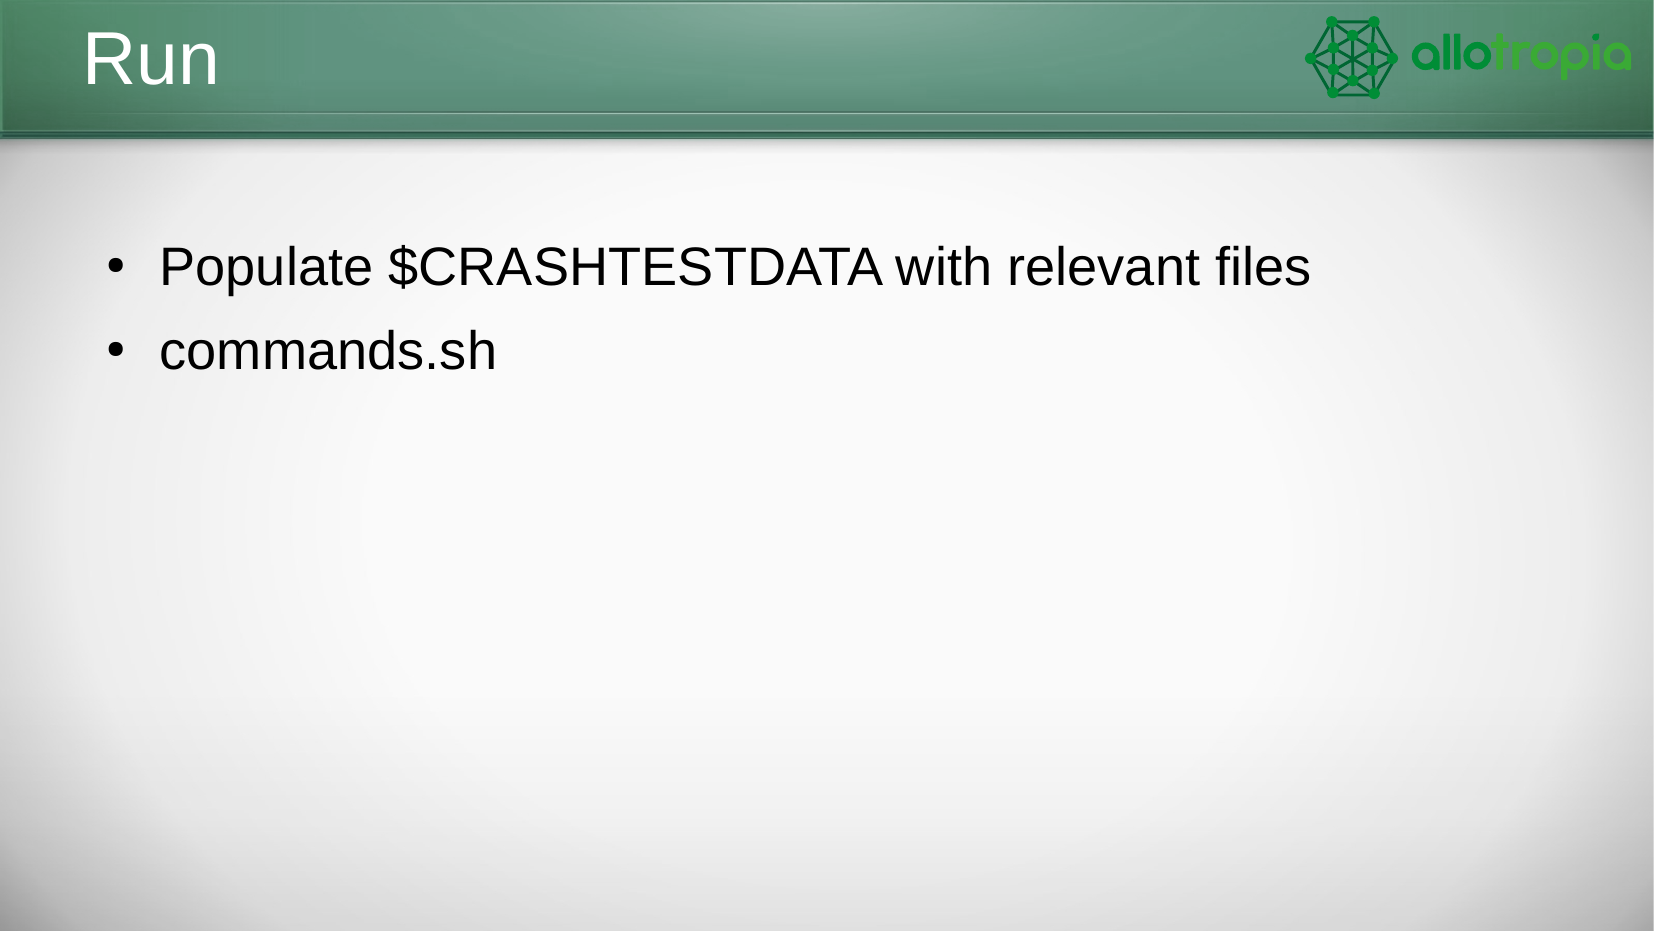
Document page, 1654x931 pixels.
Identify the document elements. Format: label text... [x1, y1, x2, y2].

picture [0, 0, 1654, 931]
title Run [82, 0, 1235, 133]
list Populate $CRASHTESTDATA with relevant files commands.sh [88, 236, 1565, 798]
